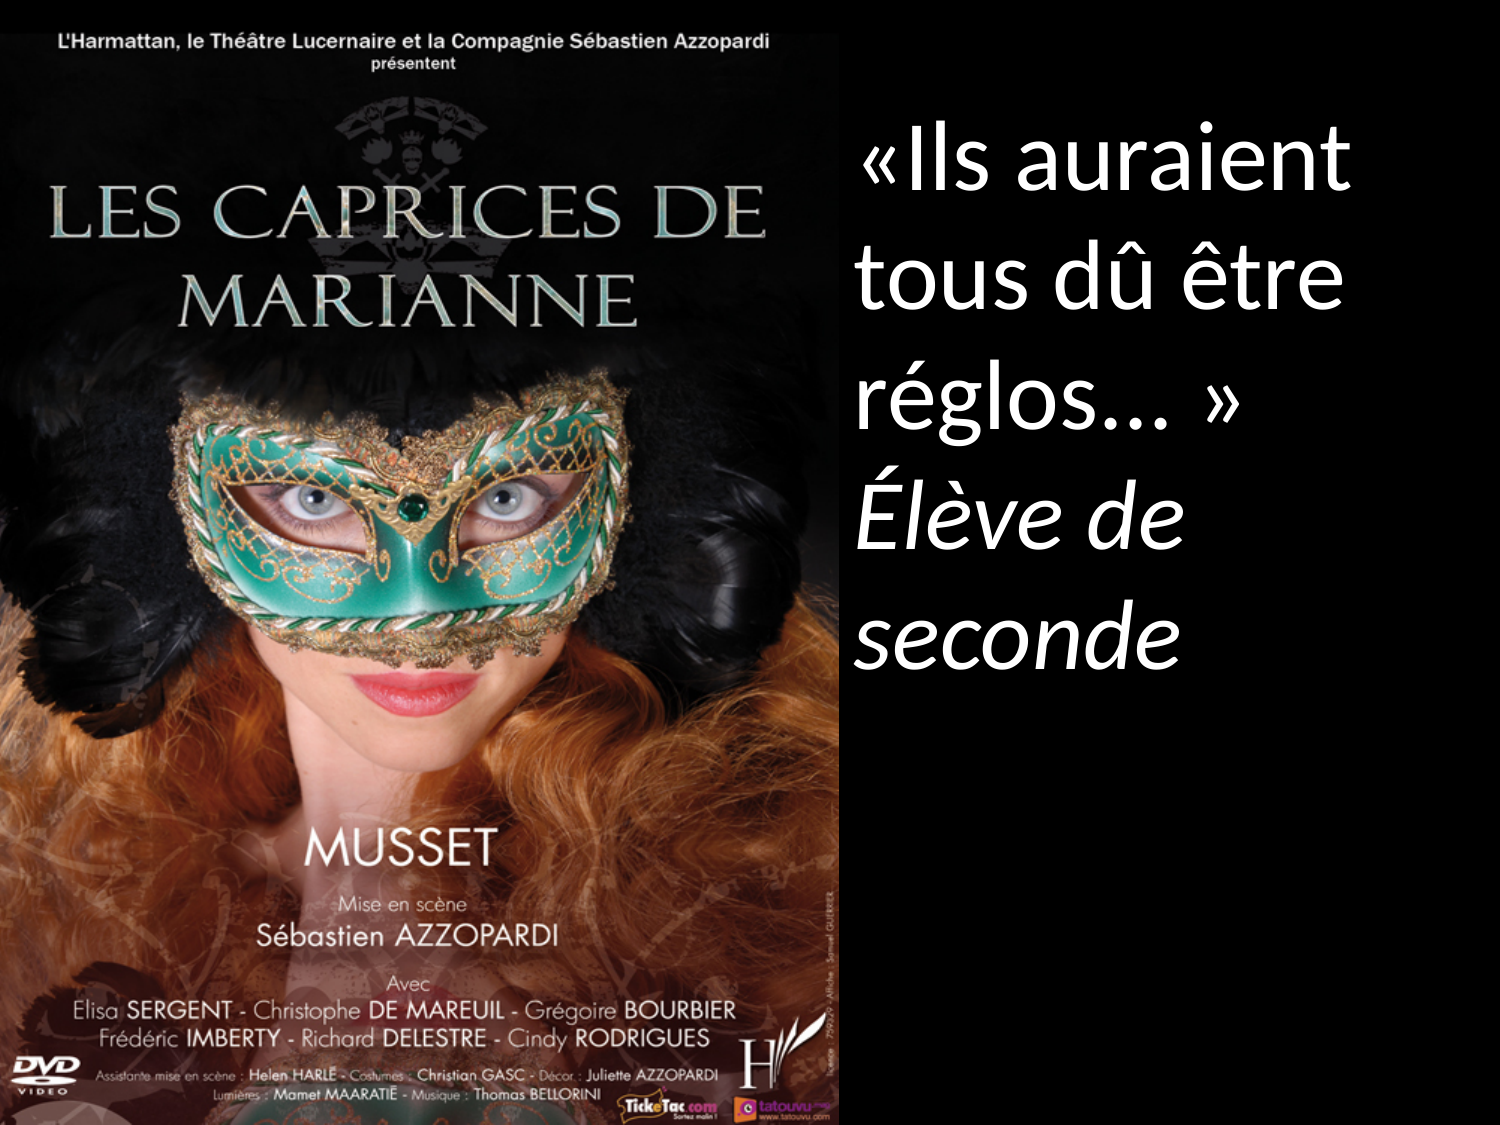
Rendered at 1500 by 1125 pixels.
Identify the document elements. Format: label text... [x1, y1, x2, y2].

picture [0, 0, 839, 1125]
text_box «Ils auraient tous dû être réglos... » Élève de seconde [839, 83, 1500, 698]
